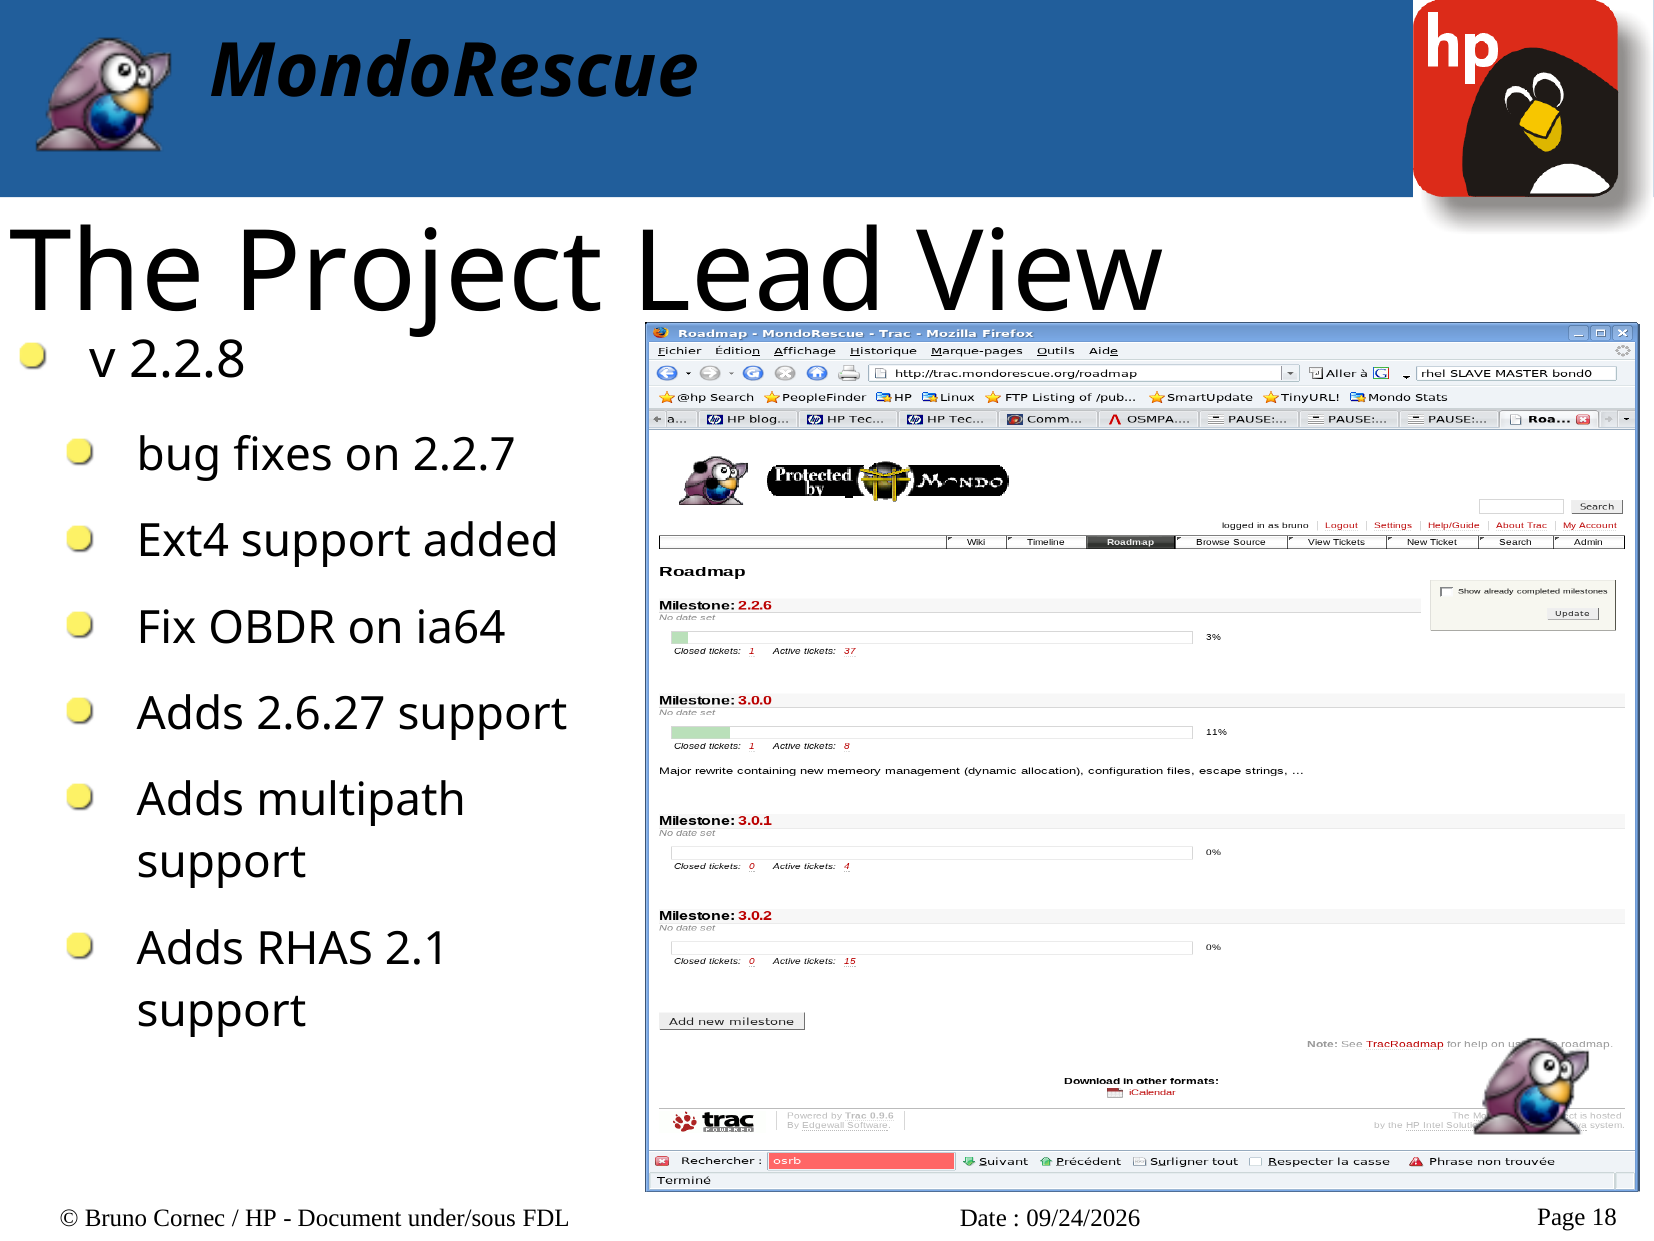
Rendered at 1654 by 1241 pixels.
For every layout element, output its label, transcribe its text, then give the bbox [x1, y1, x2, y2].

picture [1413, 0, 1654, 235]
text_box The Project Lead View [9, 189, 1205, 330]
picture [0, 0, 211, 199]
list v 2.2.8 bug fixes on 2.2.7 Ext4 support added Fix OBDR on ia64 Adds 2.6.27 support Adds multipath support Adds RHAS 2.1 support [6, 321, 623, 1241]
picture [645, 322, 1640, 1192]
